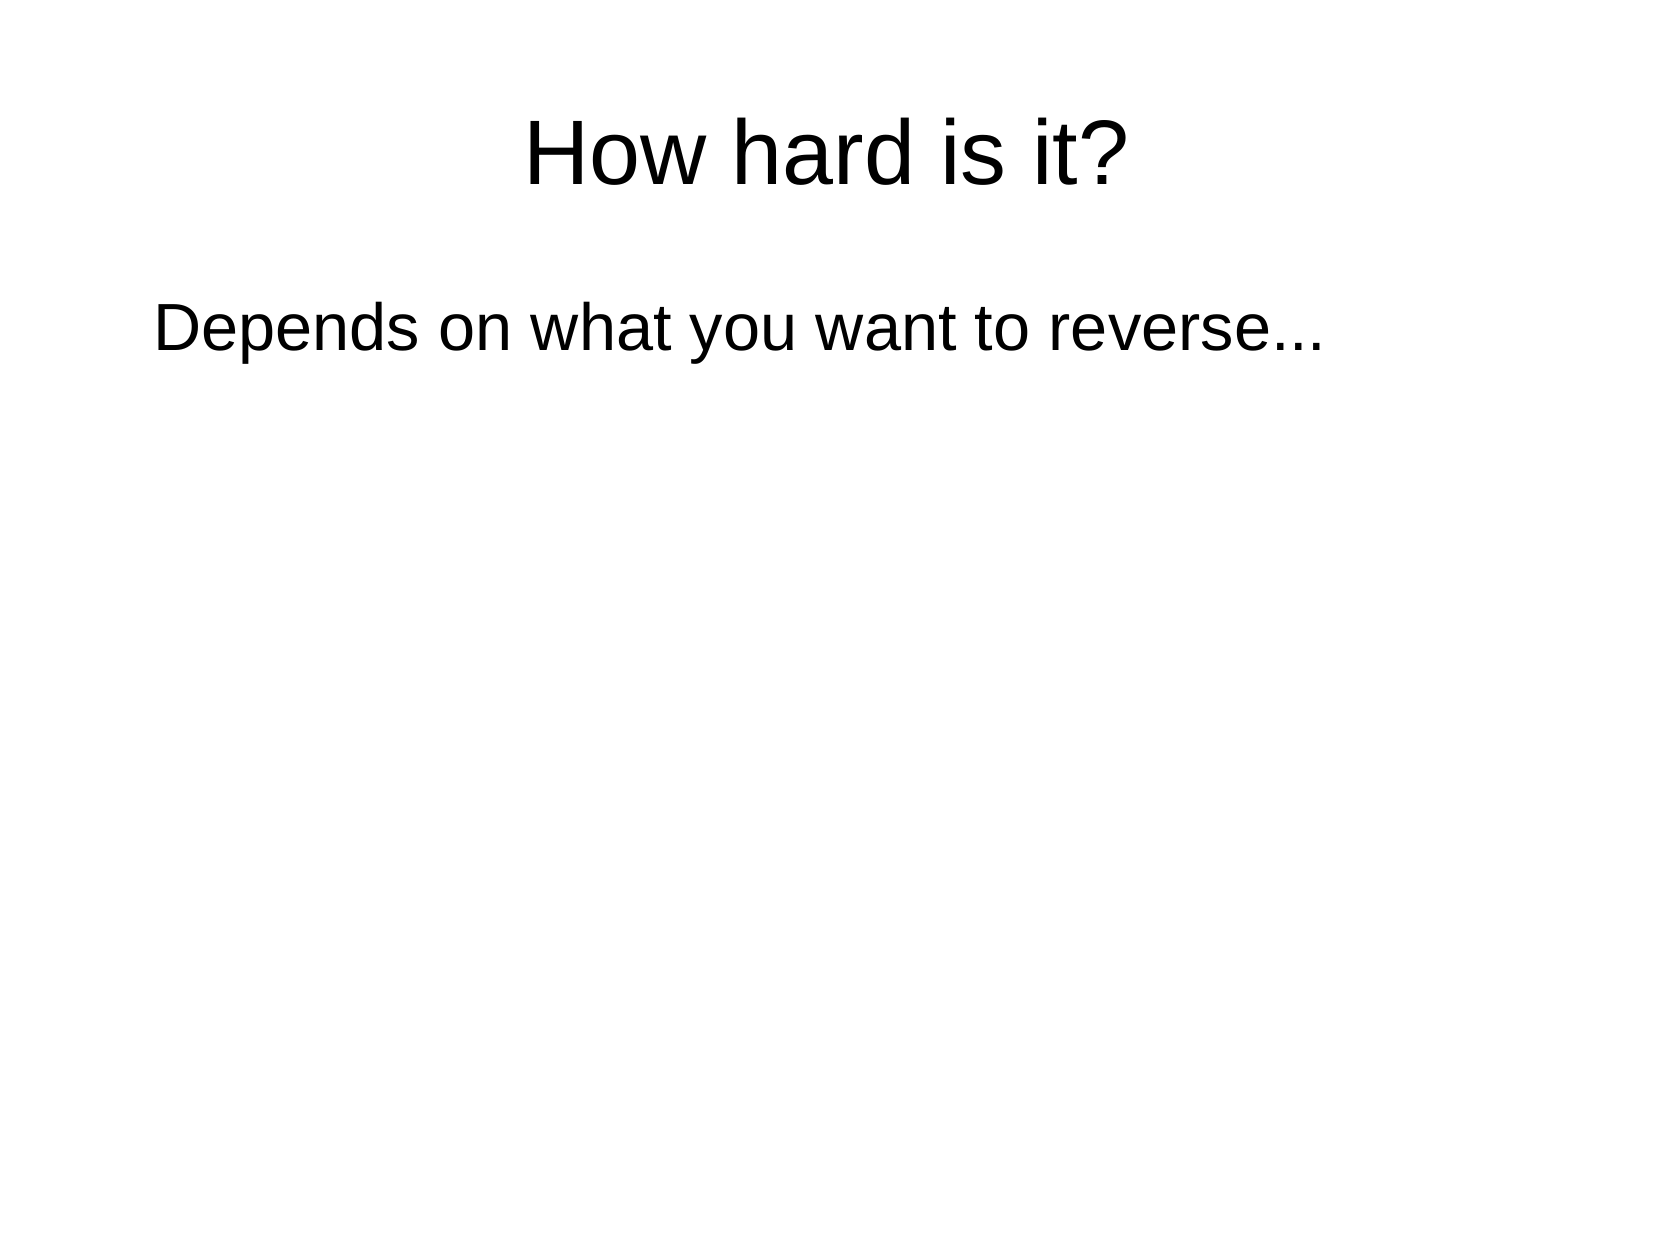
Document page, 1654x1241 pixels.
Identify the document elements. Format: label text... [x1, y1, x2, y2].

title How hard is it? [82, 49, 1571, 257]
list Depends on what you want to reverse... [82, 290, 1571, 1010]
